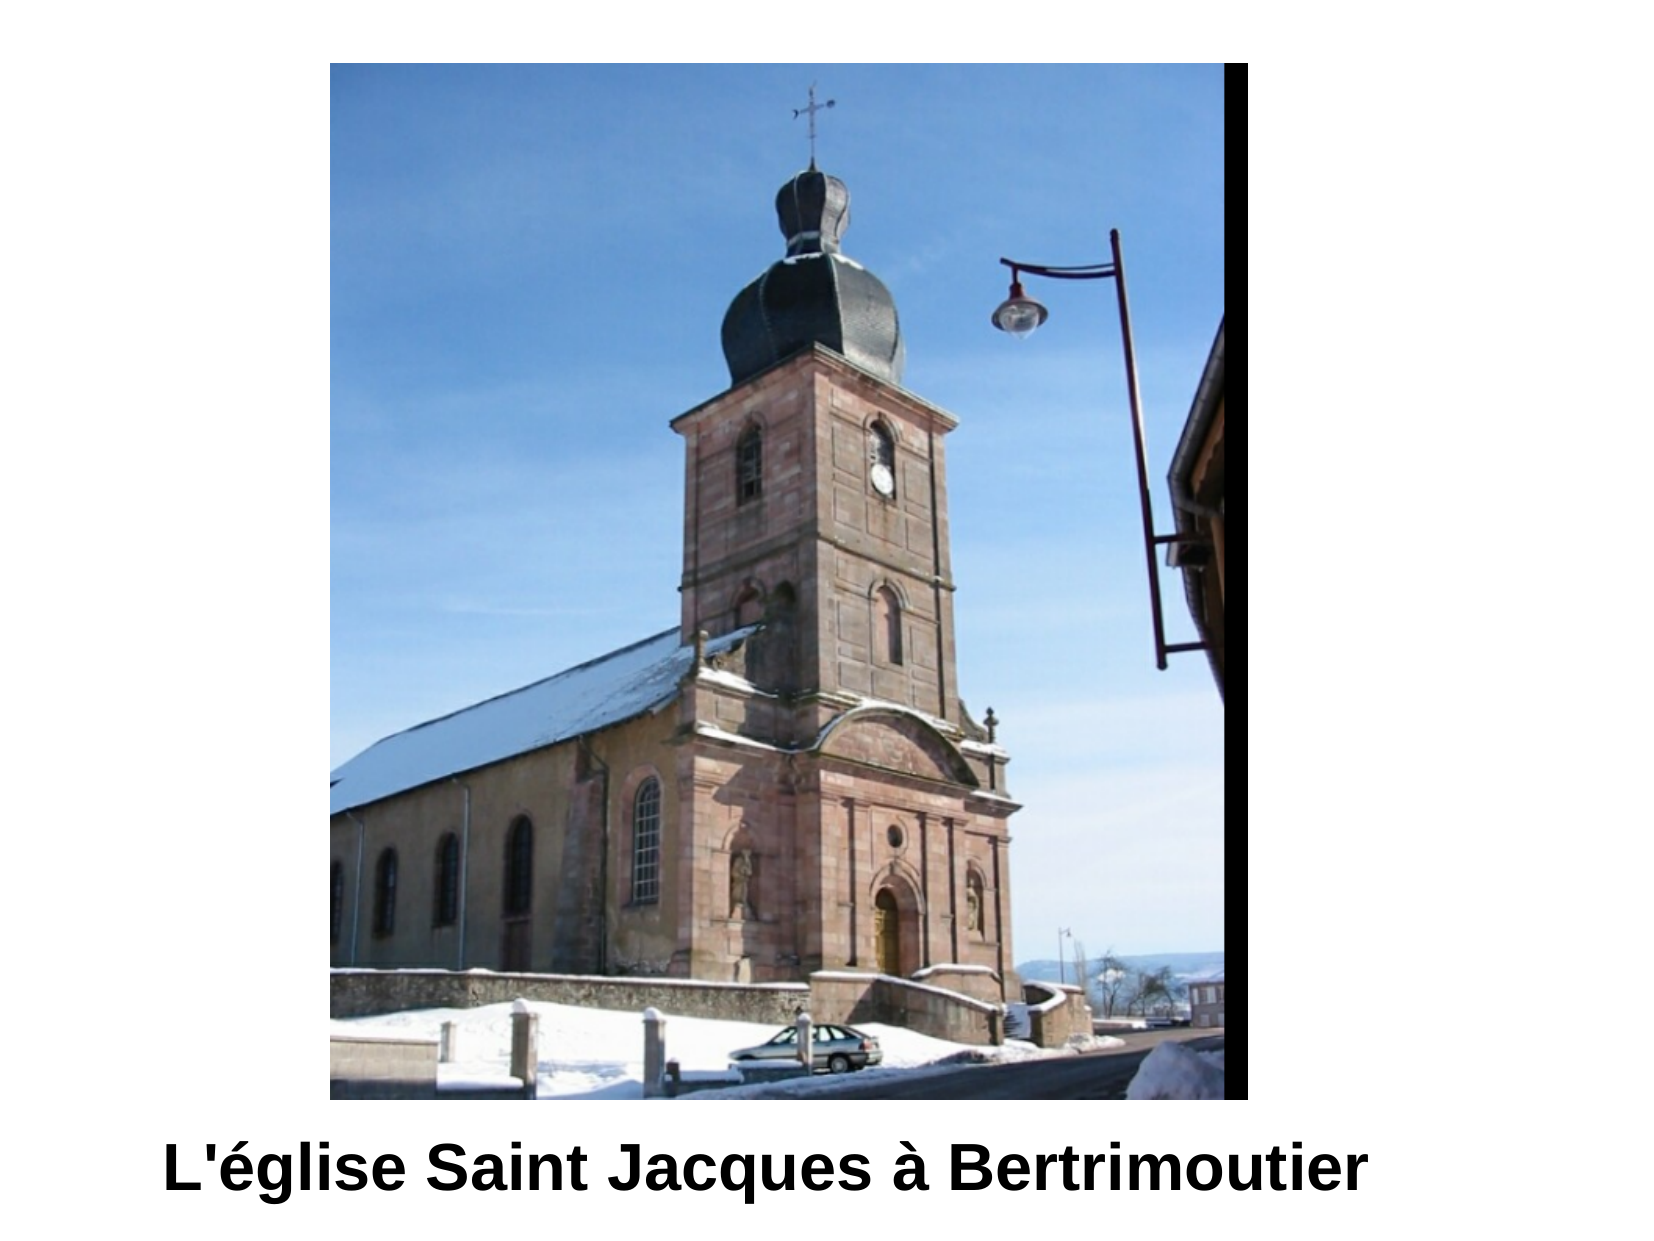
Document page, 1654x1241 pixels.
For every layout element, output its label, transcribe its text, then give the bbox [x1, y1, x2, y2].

picture [330, 63, 1248, 1100]
text_box L'église Saint Jacques à Bertrimoutier [147, 1122, 1506, 1212]
